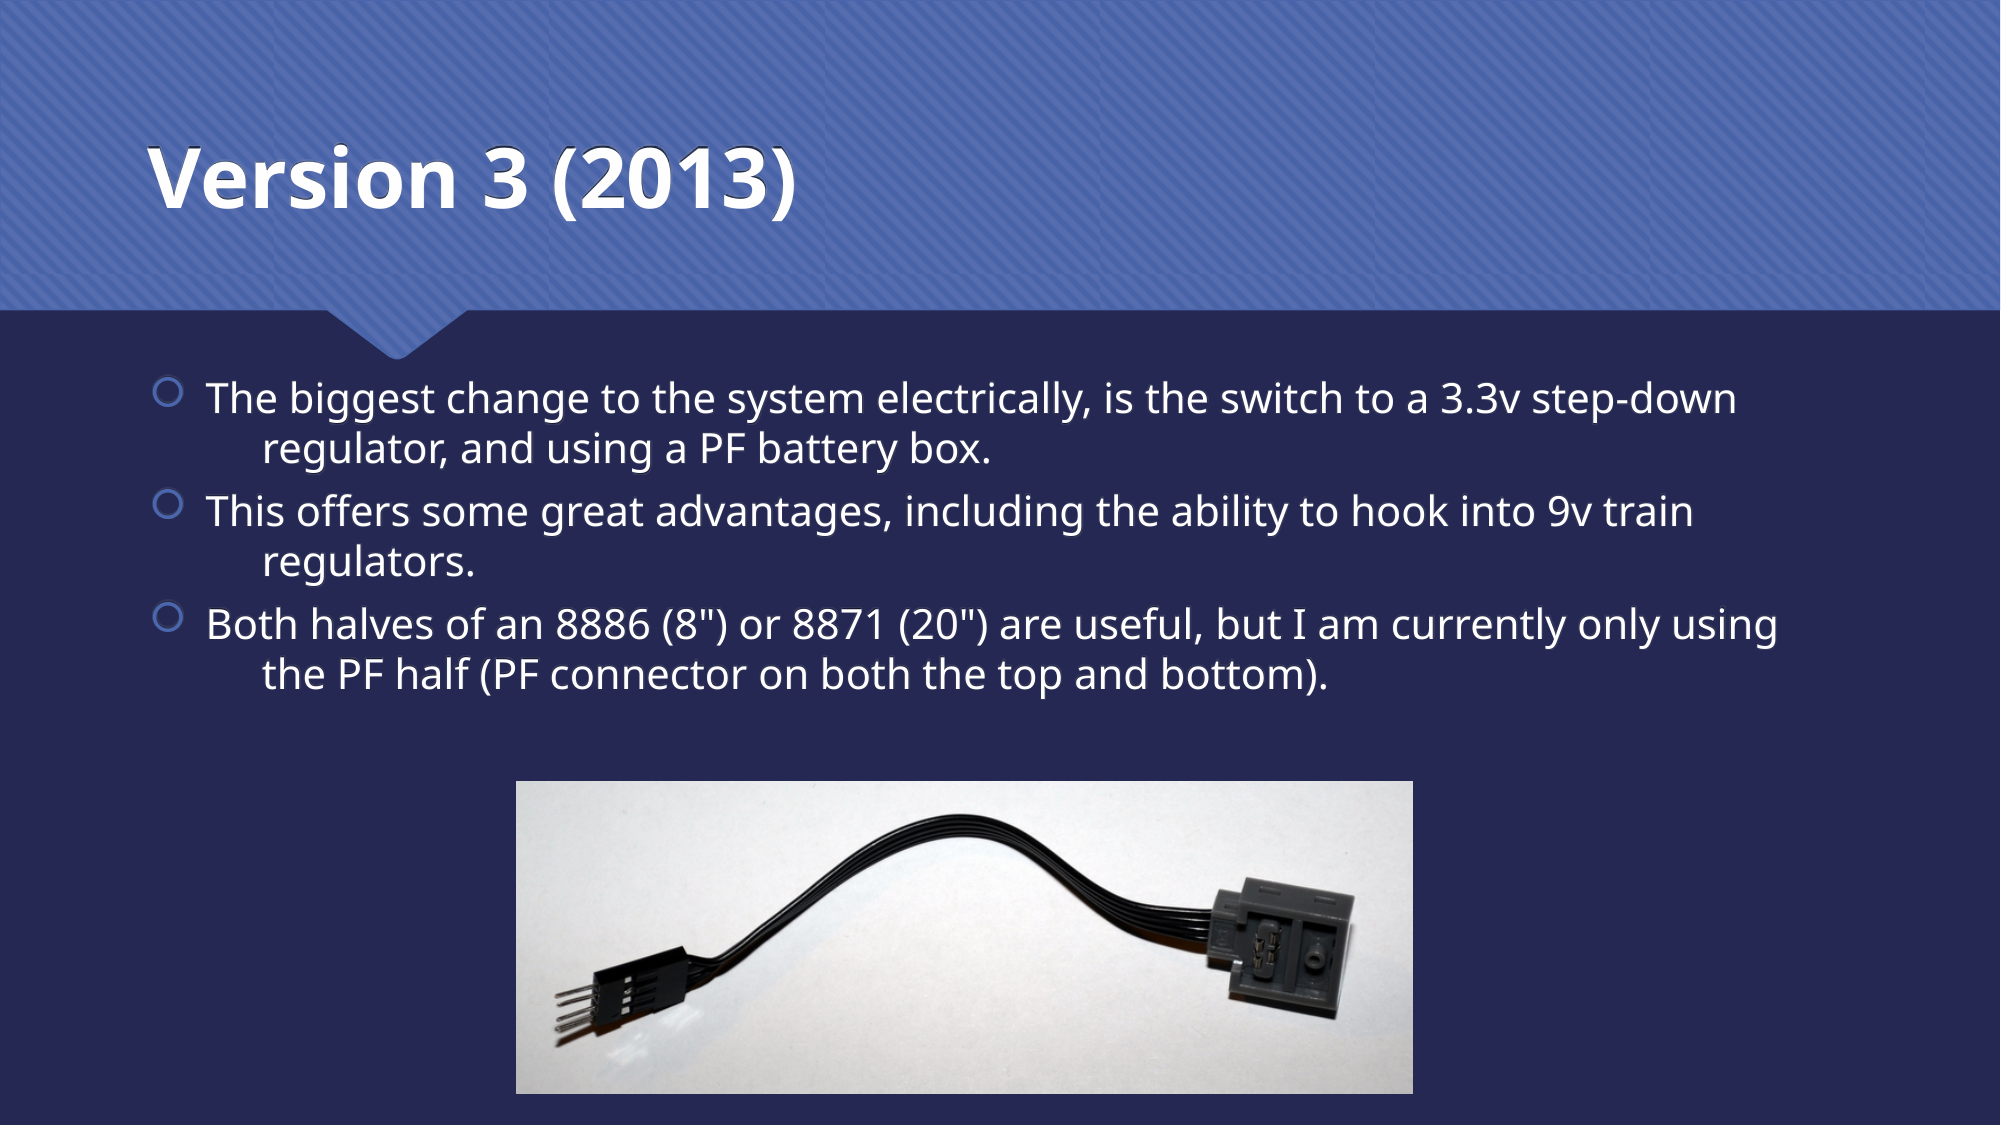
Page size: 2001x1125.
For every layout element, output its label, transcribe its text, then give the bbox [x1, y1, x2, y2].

title Version 3 (2013) [132, 73, 1868, 233]
list The biggest change to the system electrically, is the switch to a 3.3v step-down regulator, and using a PF battery box. This offers some great advantages, including the ability to hook into 9v train regulators. Both halves of an 8886 (8") or 8871 (20") are useful, but I am currently only using the PF half (PF connector on both the top and bottom). [134, 364, 1866, 962]
picture [516, 781, 1413, 1094]
